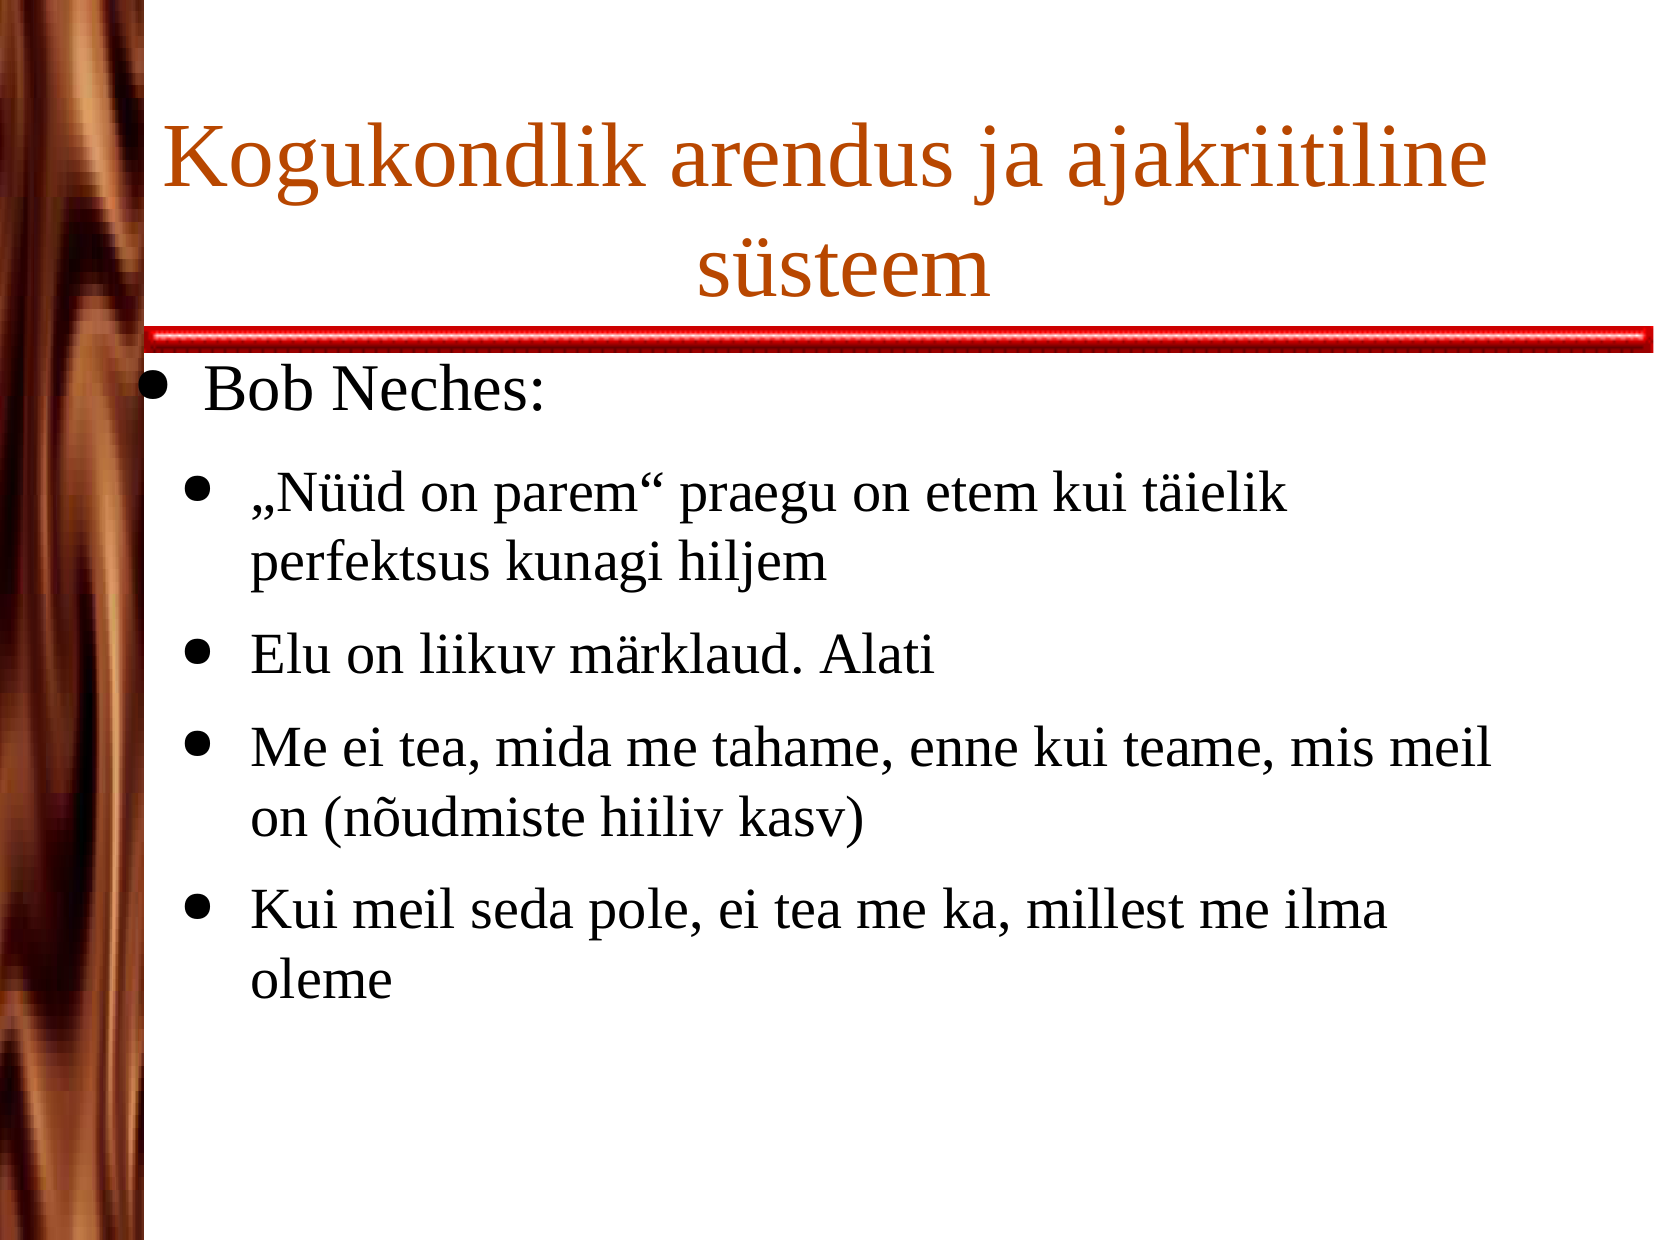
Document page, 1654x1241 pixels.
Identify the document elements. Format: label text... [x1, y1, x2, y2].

list Bob Neches: „Nüüd on parem“ praegu on etem kui täielik perfektsus kunagi hiljem Elu on liikuv märklaud. Alati Me ei tea, mida me tahame, enne kui teame, mis meil on (nõudmiste hiiliv kasv) Kui meil seda pole, ei tea me ka, millest me ilma oleme [121, 344, 1533, 1126]
title Kogukondlik arendus ja ajakriitiline süsteem [121, 100, 1533, 313]
picture [0, 0, 1654, 1240]
